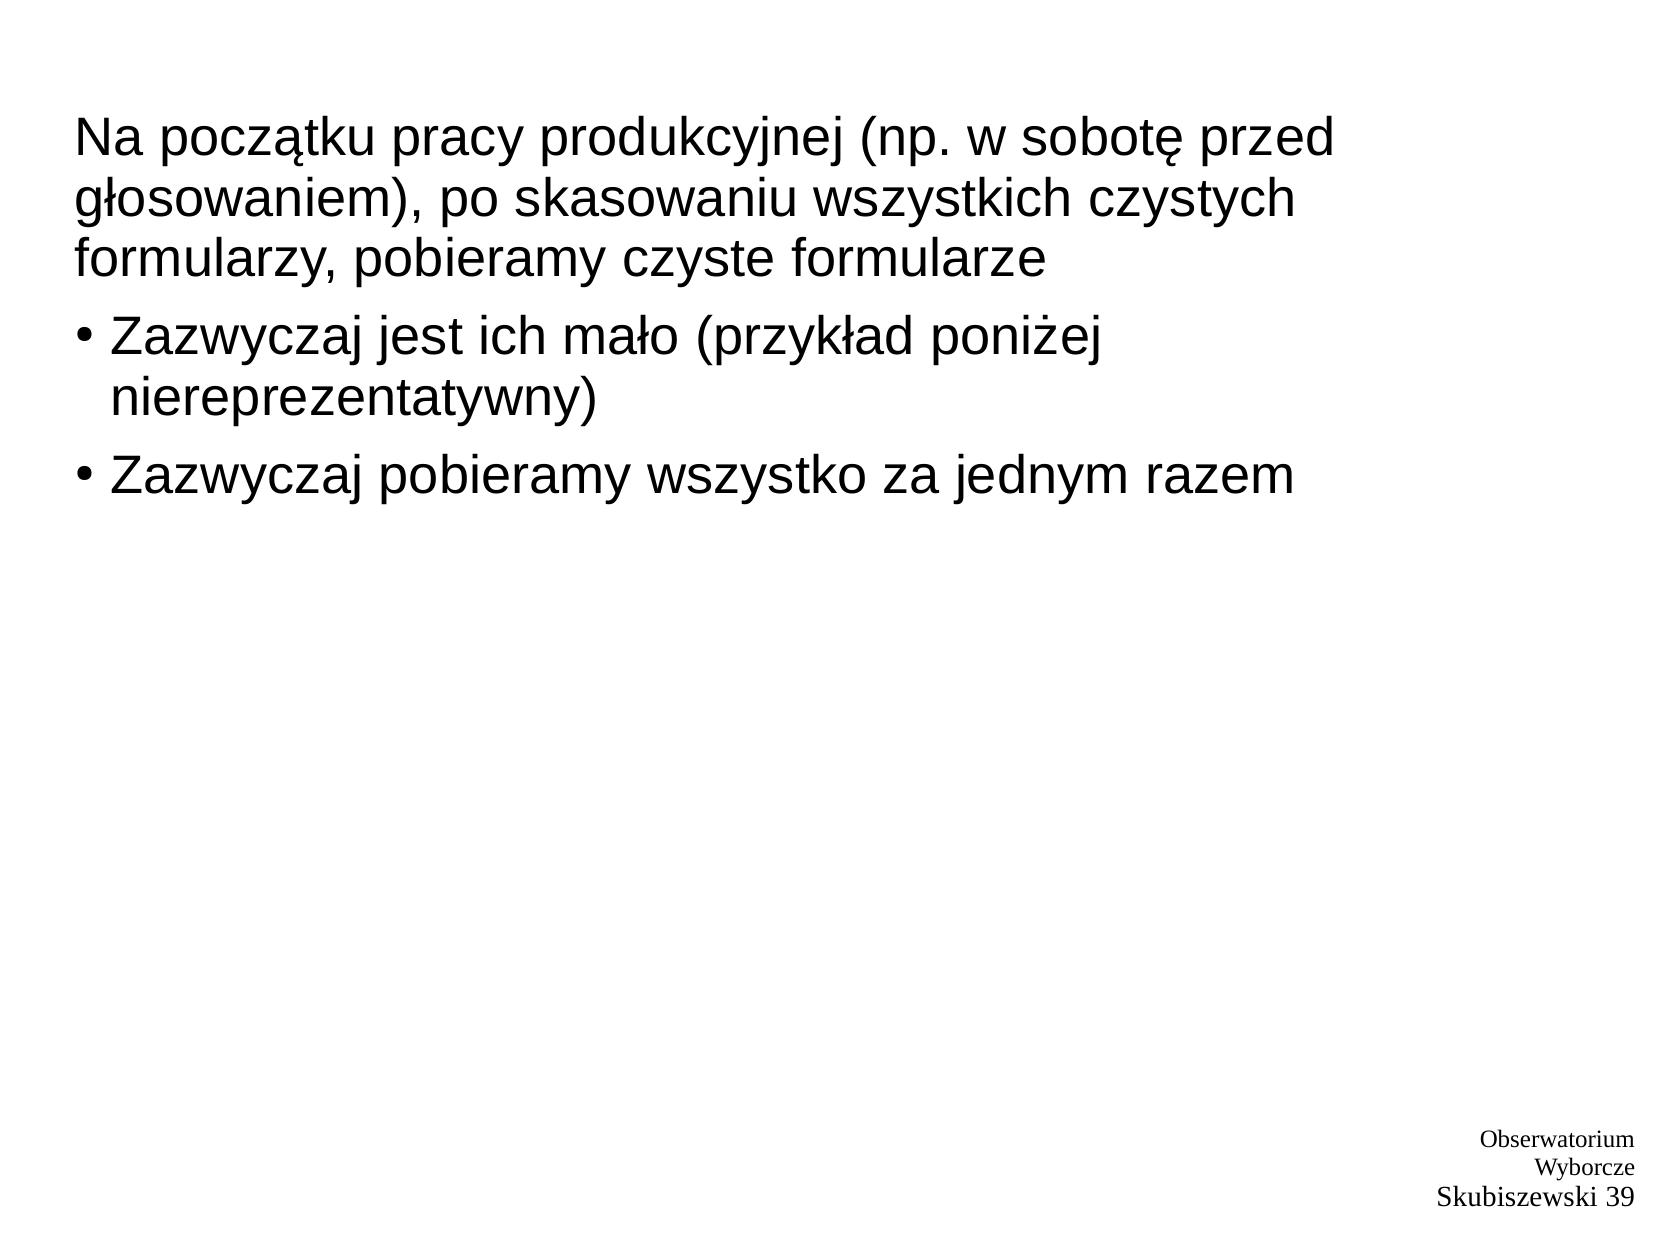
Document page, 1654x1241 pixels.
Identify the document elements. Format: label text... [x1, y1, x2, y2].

text_box Na początku pracy produkcyjnej (np. w sobotę przed głosowaniem), po skasowaniu wszystkich czystych formularzy, pobieramy czyste formularze Zazwyczaj jest ich mało (przykład poniżej niereprezentatywny) Zazwyczaj pobieramy wszystko za jednym razem [60, 99, 1591, 876]
